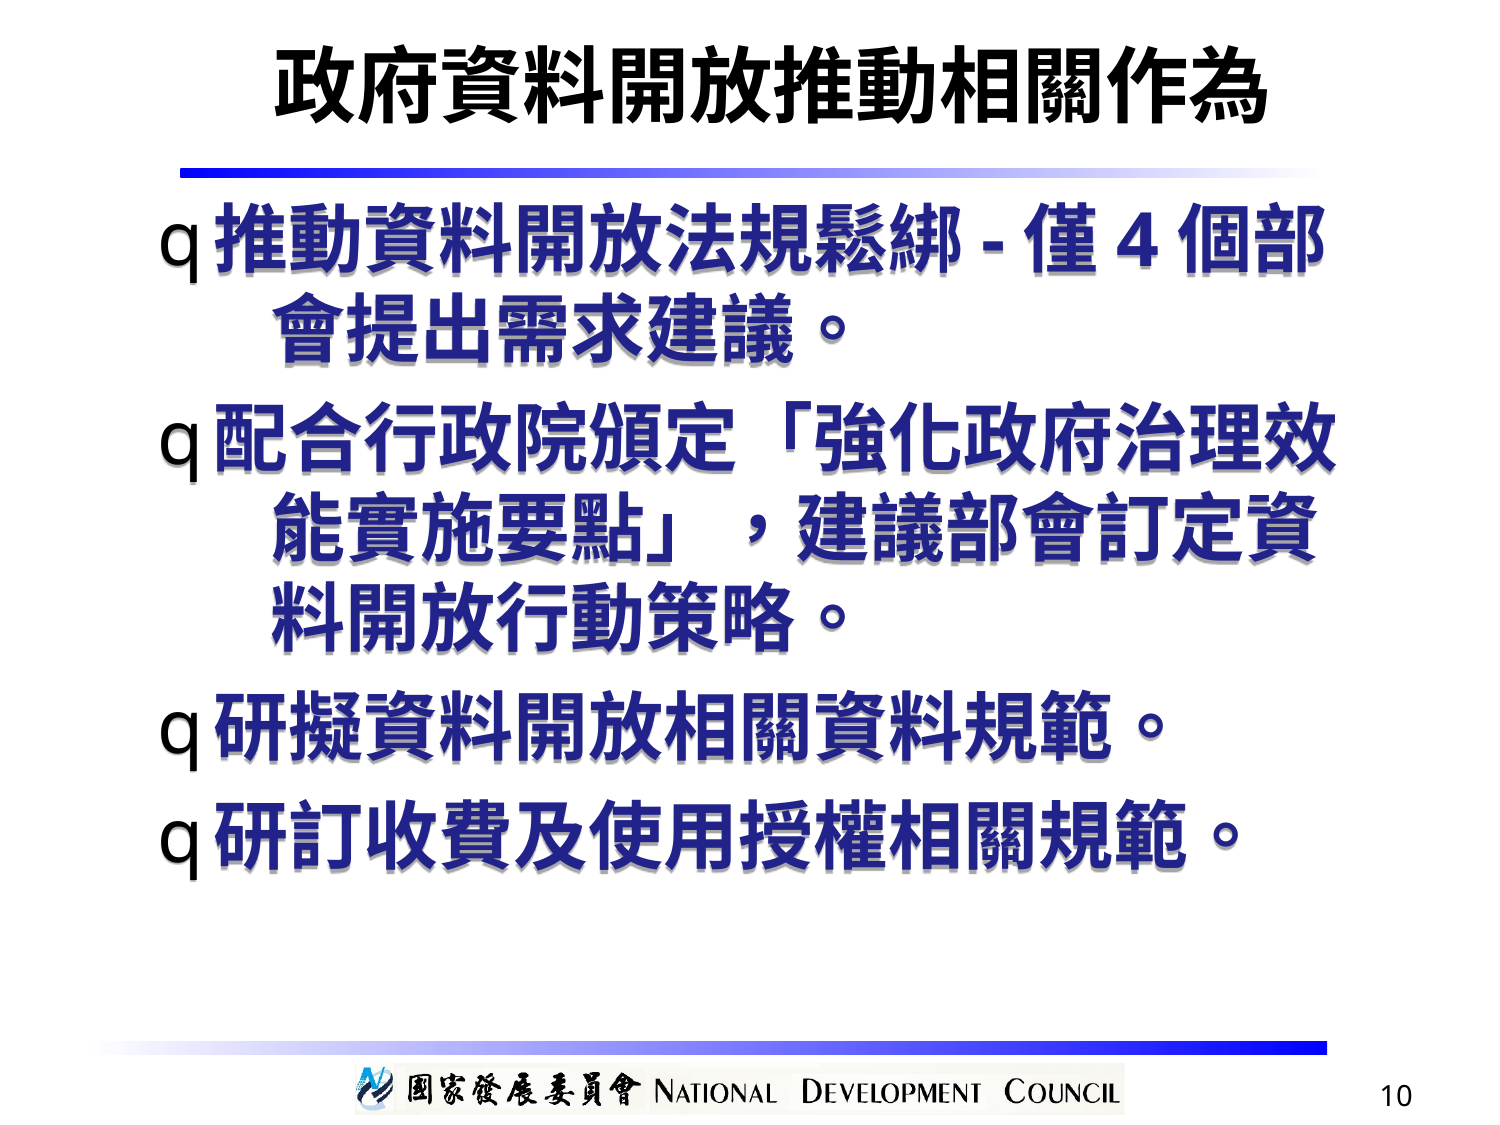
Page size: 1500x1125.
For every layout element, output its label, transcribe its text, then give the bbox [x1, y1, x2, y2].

text_box 10 [1364, 1070, 1490, 1106]
title 政府資料開放推動相關作為 [97, 19, 1448, 147]
list 推動資料開放法規鬆綁-僅4個部會提出需求建議。 配合行政院頒定「強化政府治理效能實施要點」，建議部會訂定資料開放行動策略。 研擬資料開放相關資料規範。 研訂收費及使用授權相關規範。 [157, 191, 1341, 1033]
